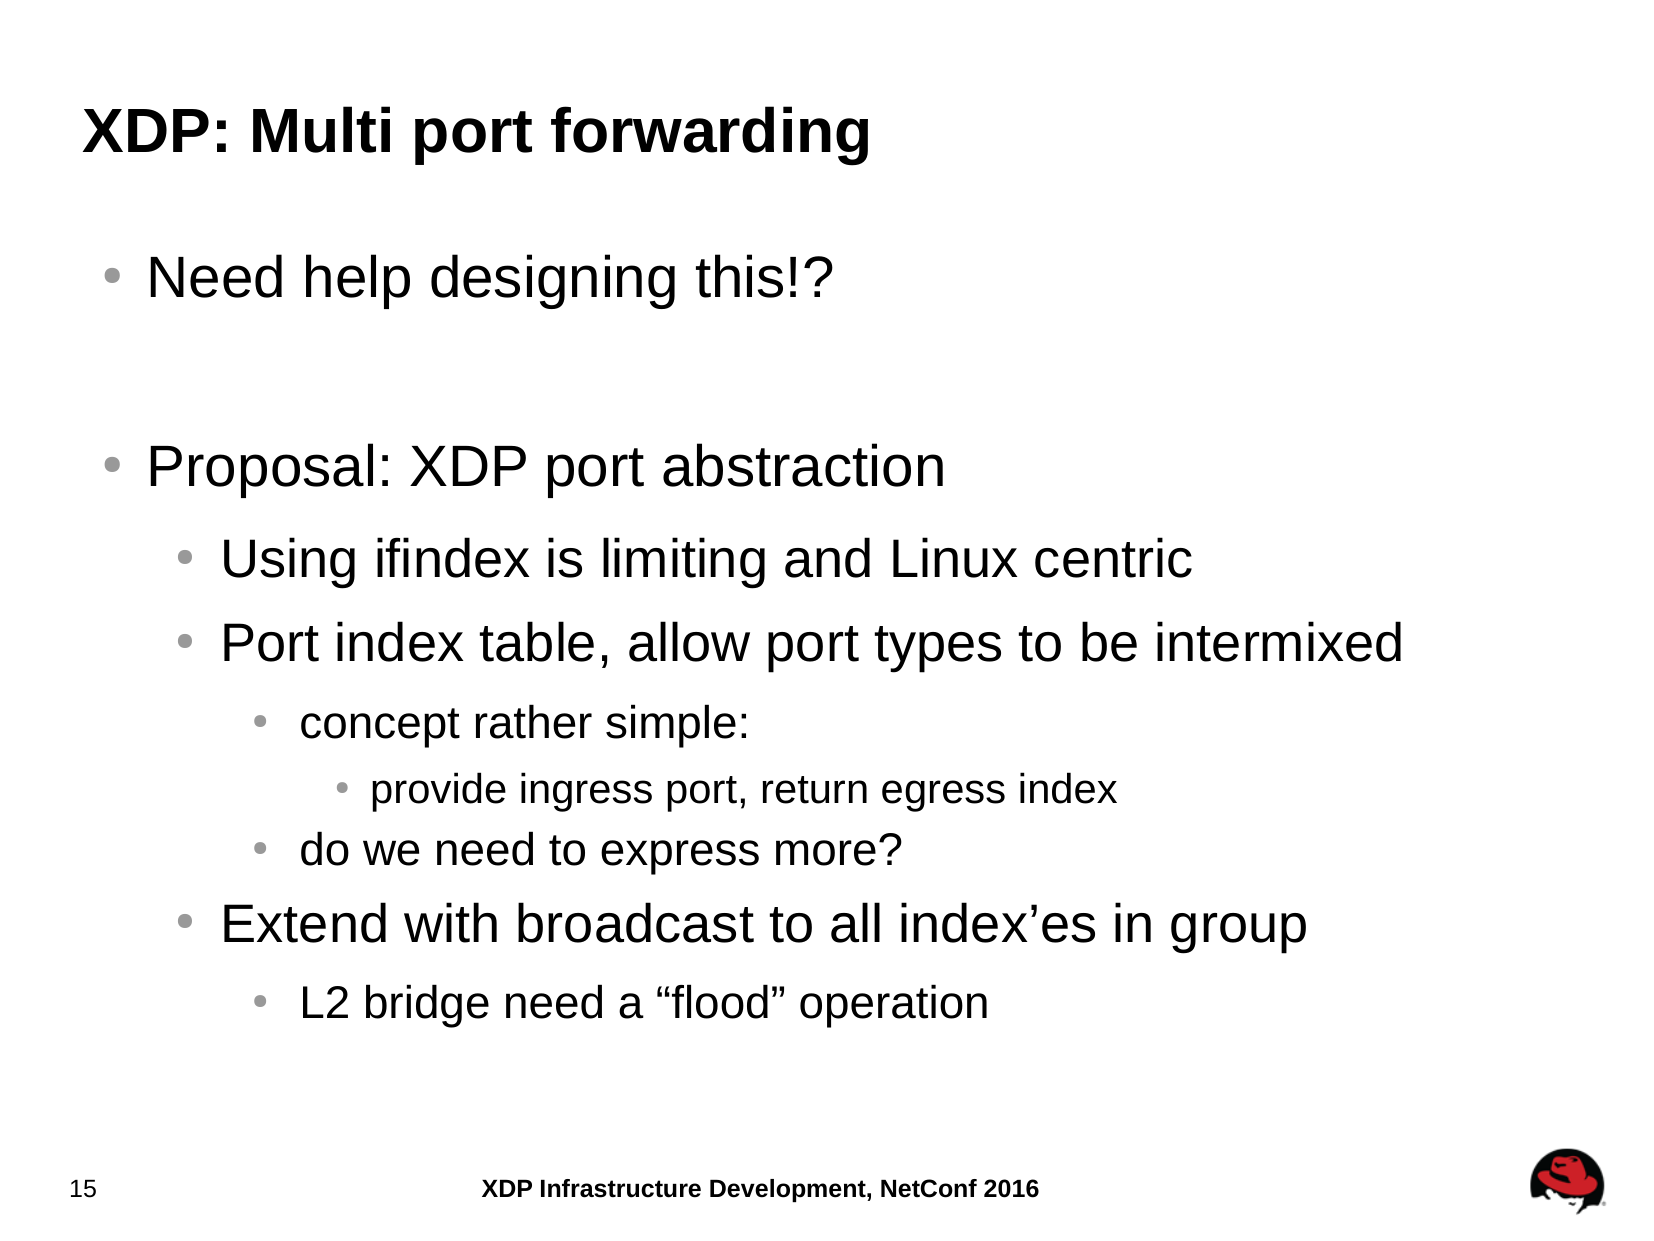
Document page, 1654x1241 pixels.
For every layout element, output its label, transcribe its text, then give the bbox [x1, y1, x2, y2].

title XDP: Multi port forwarding [82, 37, 1571, 226]
list Need help designing this!? Proposal: XDP port abstraction Using ifindex is limiting and Linux centric Port index table, allow port types to be intermixed concept rather simple: provide ingress port, return egress index do we need to express more? Extend with broadcast to all index’es in group L2 bridge need a “flood” operation [86, 244, 1575, 1039]
picture [1529, 1146, 1612, 1224]
